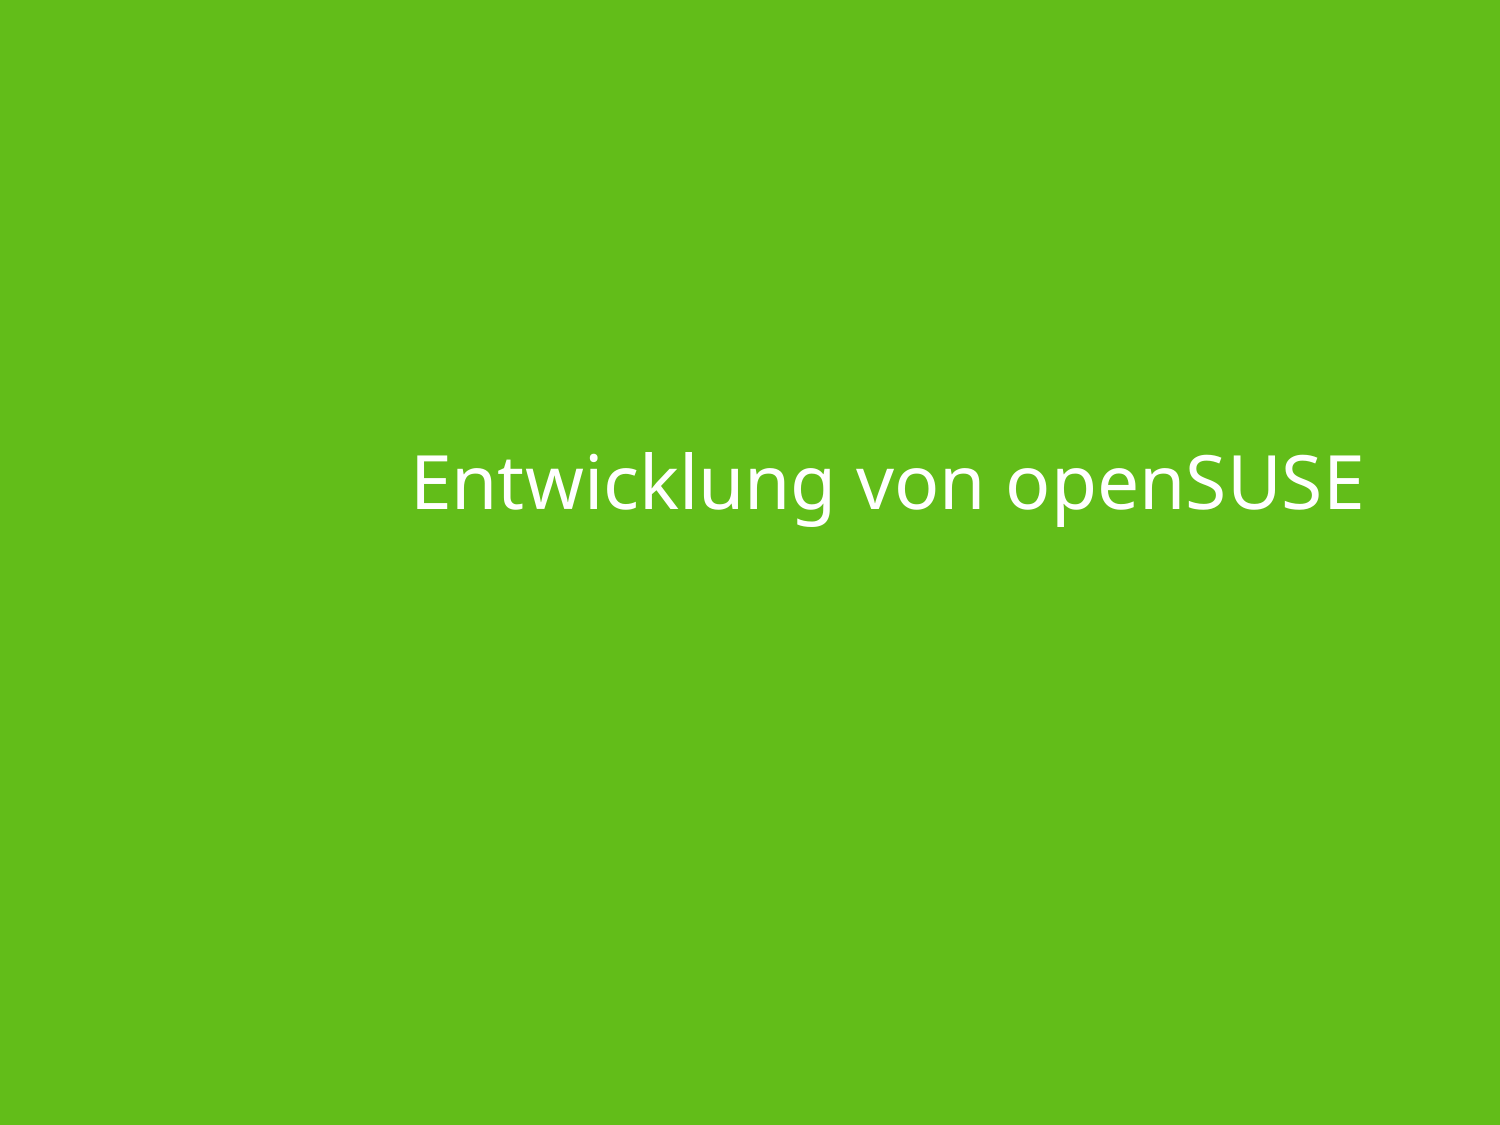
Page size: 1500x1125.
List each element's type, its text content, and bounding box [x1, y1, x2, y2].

title Entwicklung von openSUSE [245, 386, 1380, 575]
